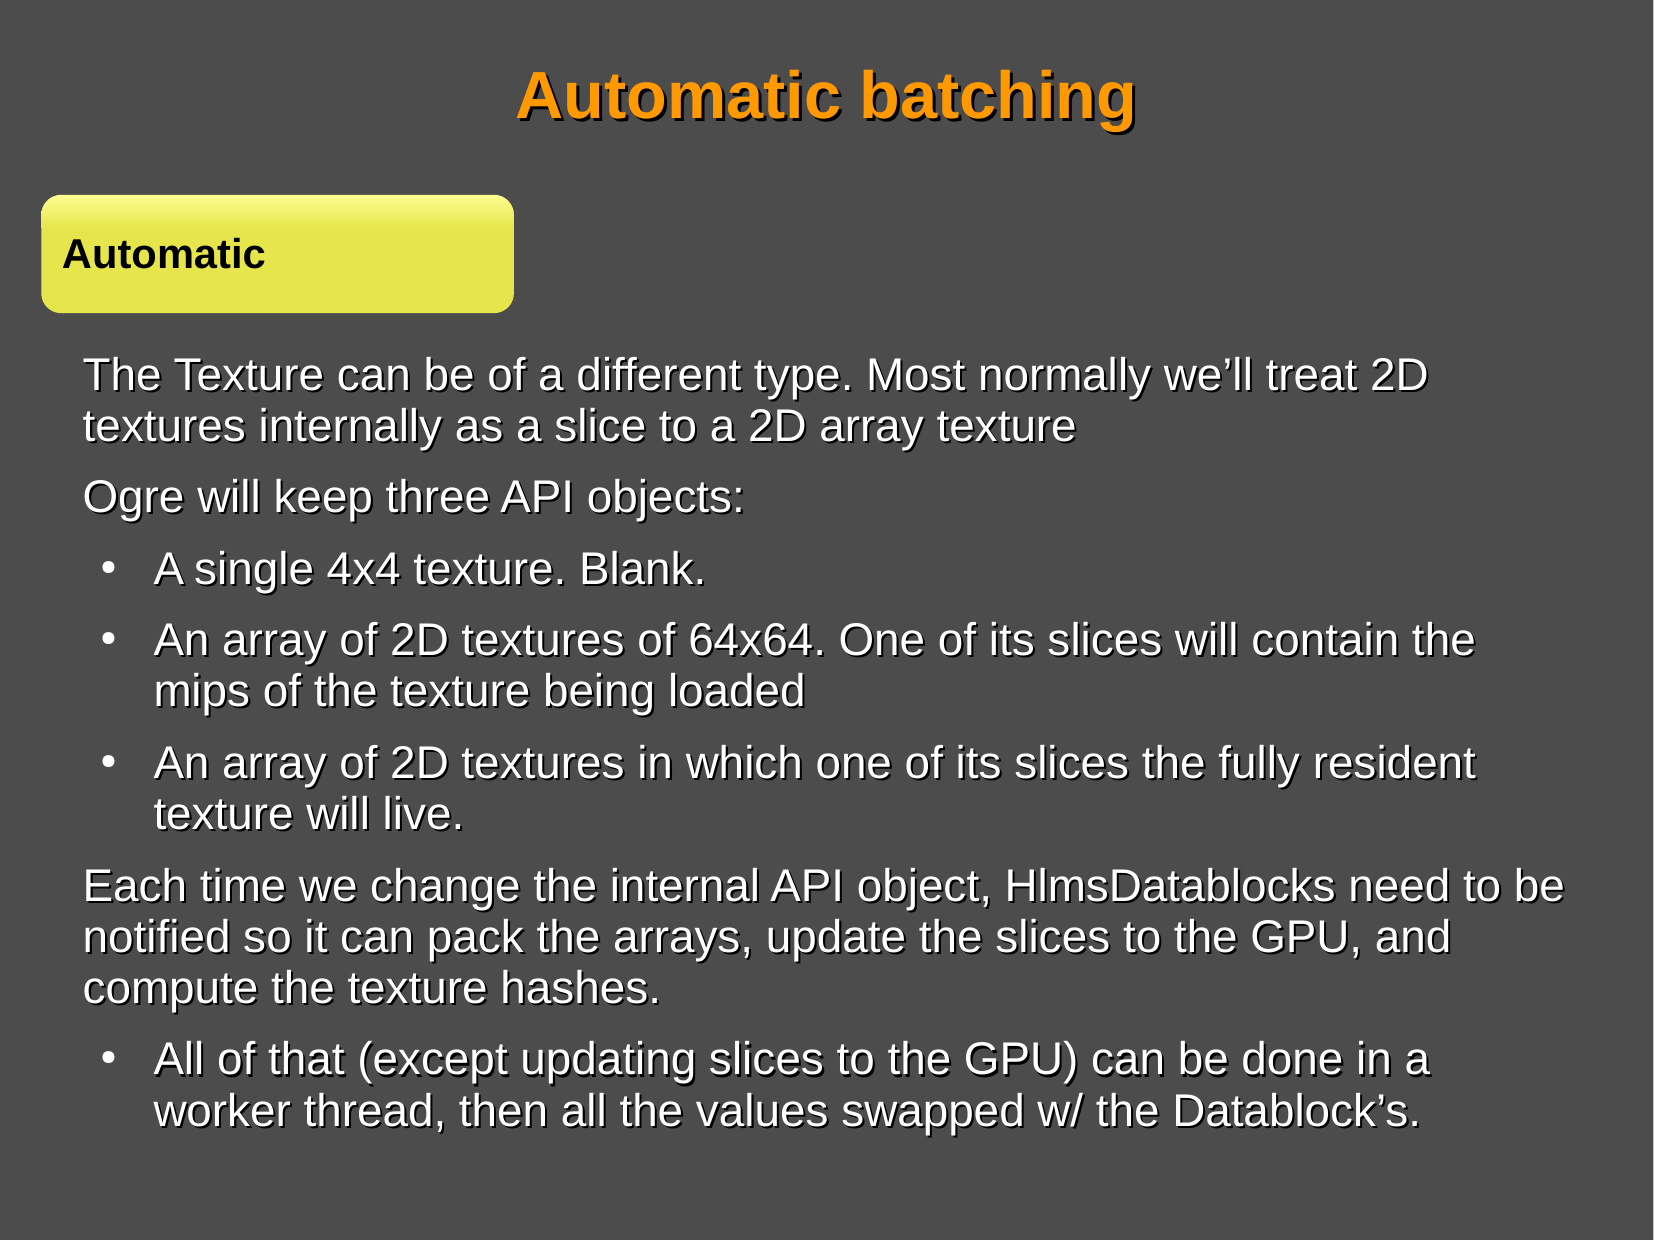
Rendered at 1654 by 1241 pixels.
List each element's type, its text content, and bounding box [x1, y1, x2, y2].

list The Texture can be of a different type. Most normally we’ll treat 2D textures internally as a slice to a 2D array texture Ogre will keep three API objects: A single 4x4 texture. Blank. An array of 2D textures of 64x64. One of its slices will contain the mips of the texture being loaded An array of 2D textures in which one of its slices the fully resident texture will live. Each time we change the internal API object, HlmsDatablocks need to be notified so it can pack the arrays, update the slices to the GPU, and compute the texture hashes. All of that (except updating slices to the GPU) can be done in a worker thread, then all the values swapped w/ the Datablock’s. [82, 348, 1571, 1182]
text_box Automatic [41, 194, 514, 314]
title Automatic batching [82, 49, 1571, 142]
